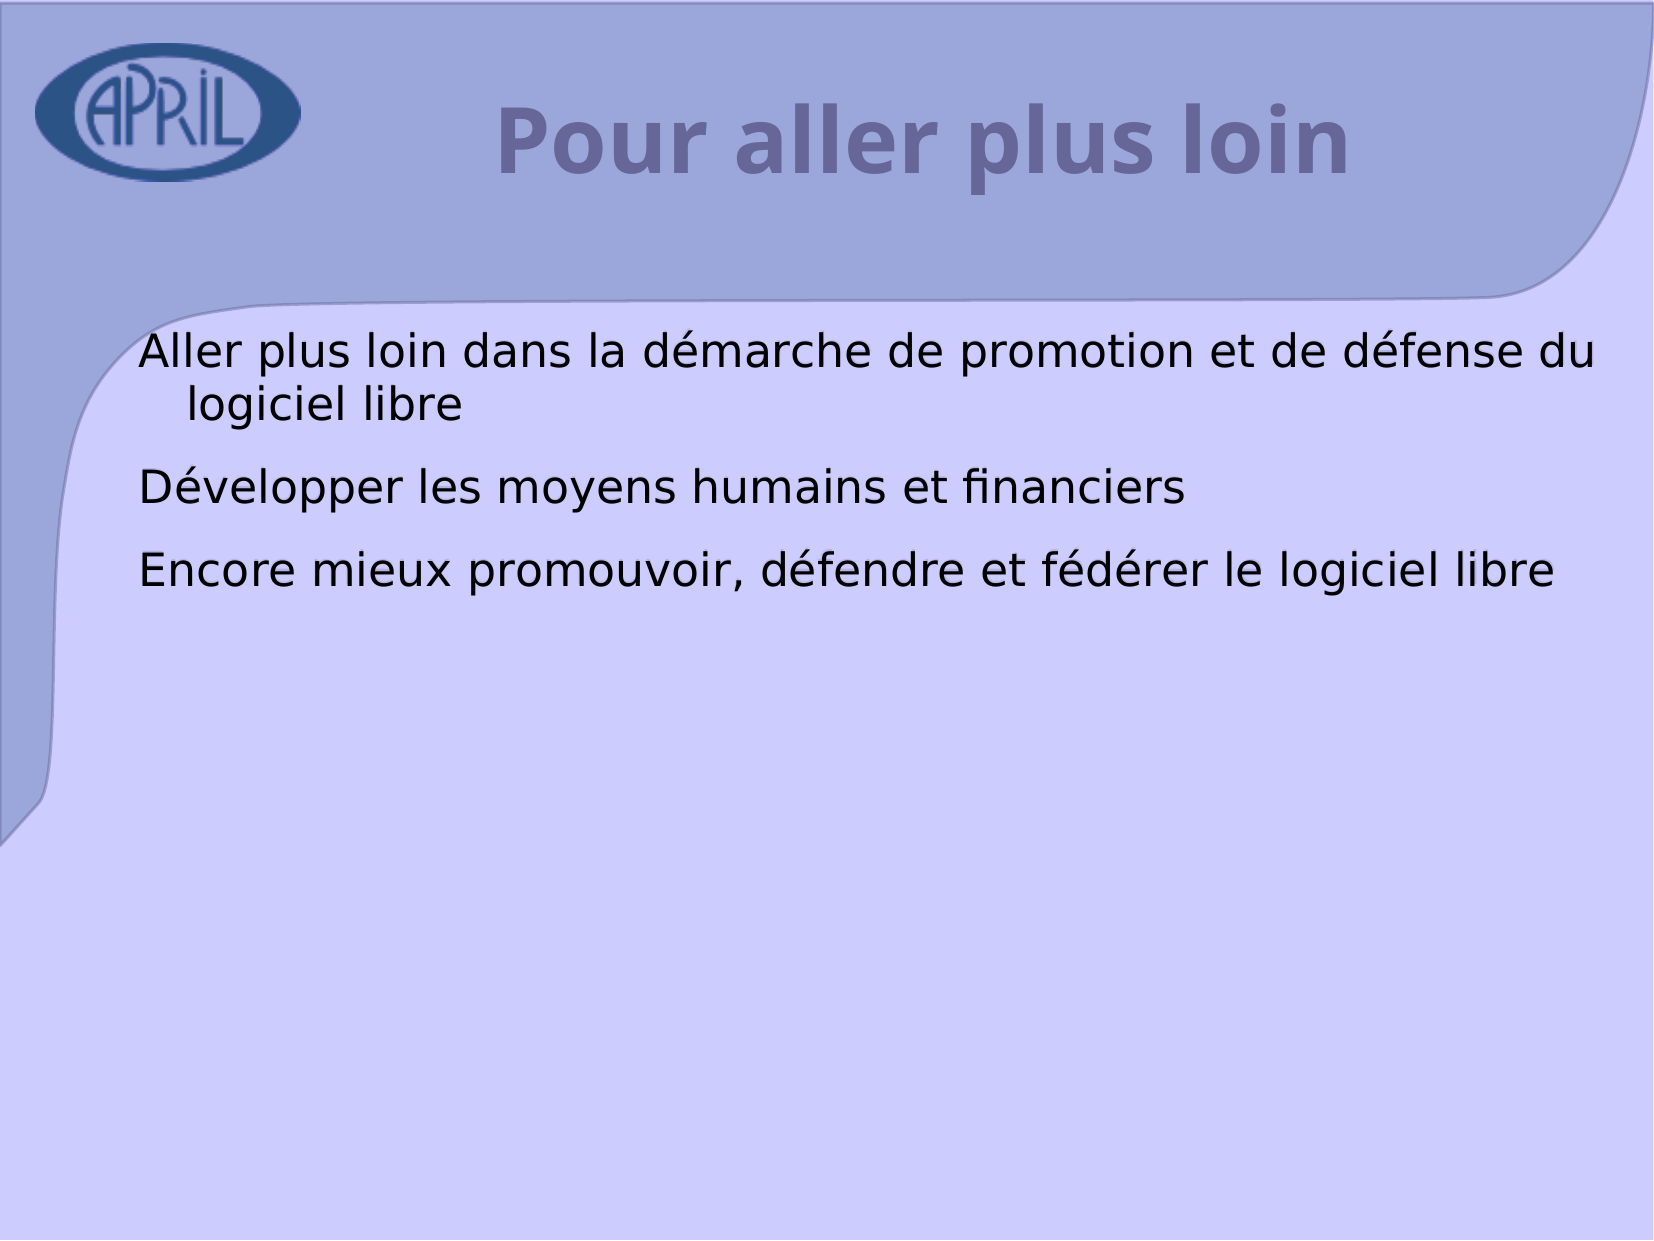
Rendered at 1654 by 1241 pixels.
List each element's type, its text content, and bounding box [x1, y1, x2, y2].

list Aller plus loin dans la démarche de promotion et de défense du logiciel libre Développer les moyens humains et financiers Encore mieux promouvoir, défendre et fédérer le logiciel libre [109, 324, 1623, 1192]
title Pour aller plus loin [313, 34, 1534, 242]
picture [35, 43, 301, 182]
